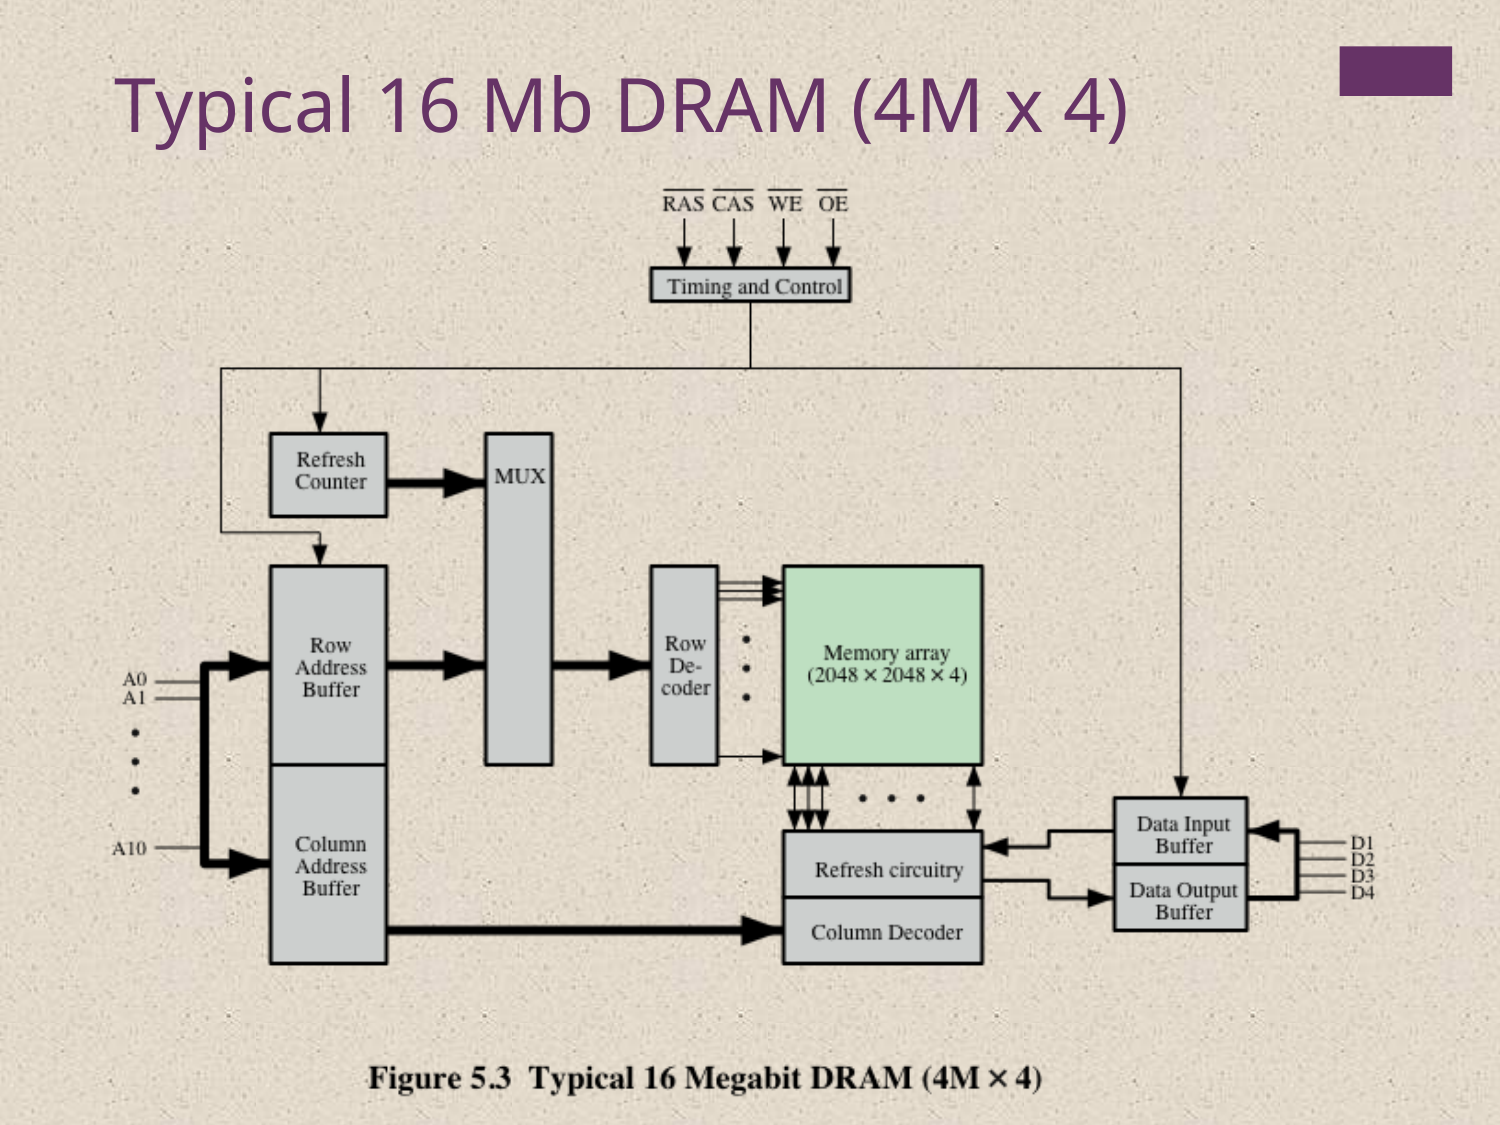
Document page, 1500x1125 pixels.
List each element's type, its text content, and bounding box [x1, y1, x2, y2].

title Typical 16 Mb DRAM (4M x 4) [99, 50, 1340, 145]
picture [0, 0, 1500, 1125]
